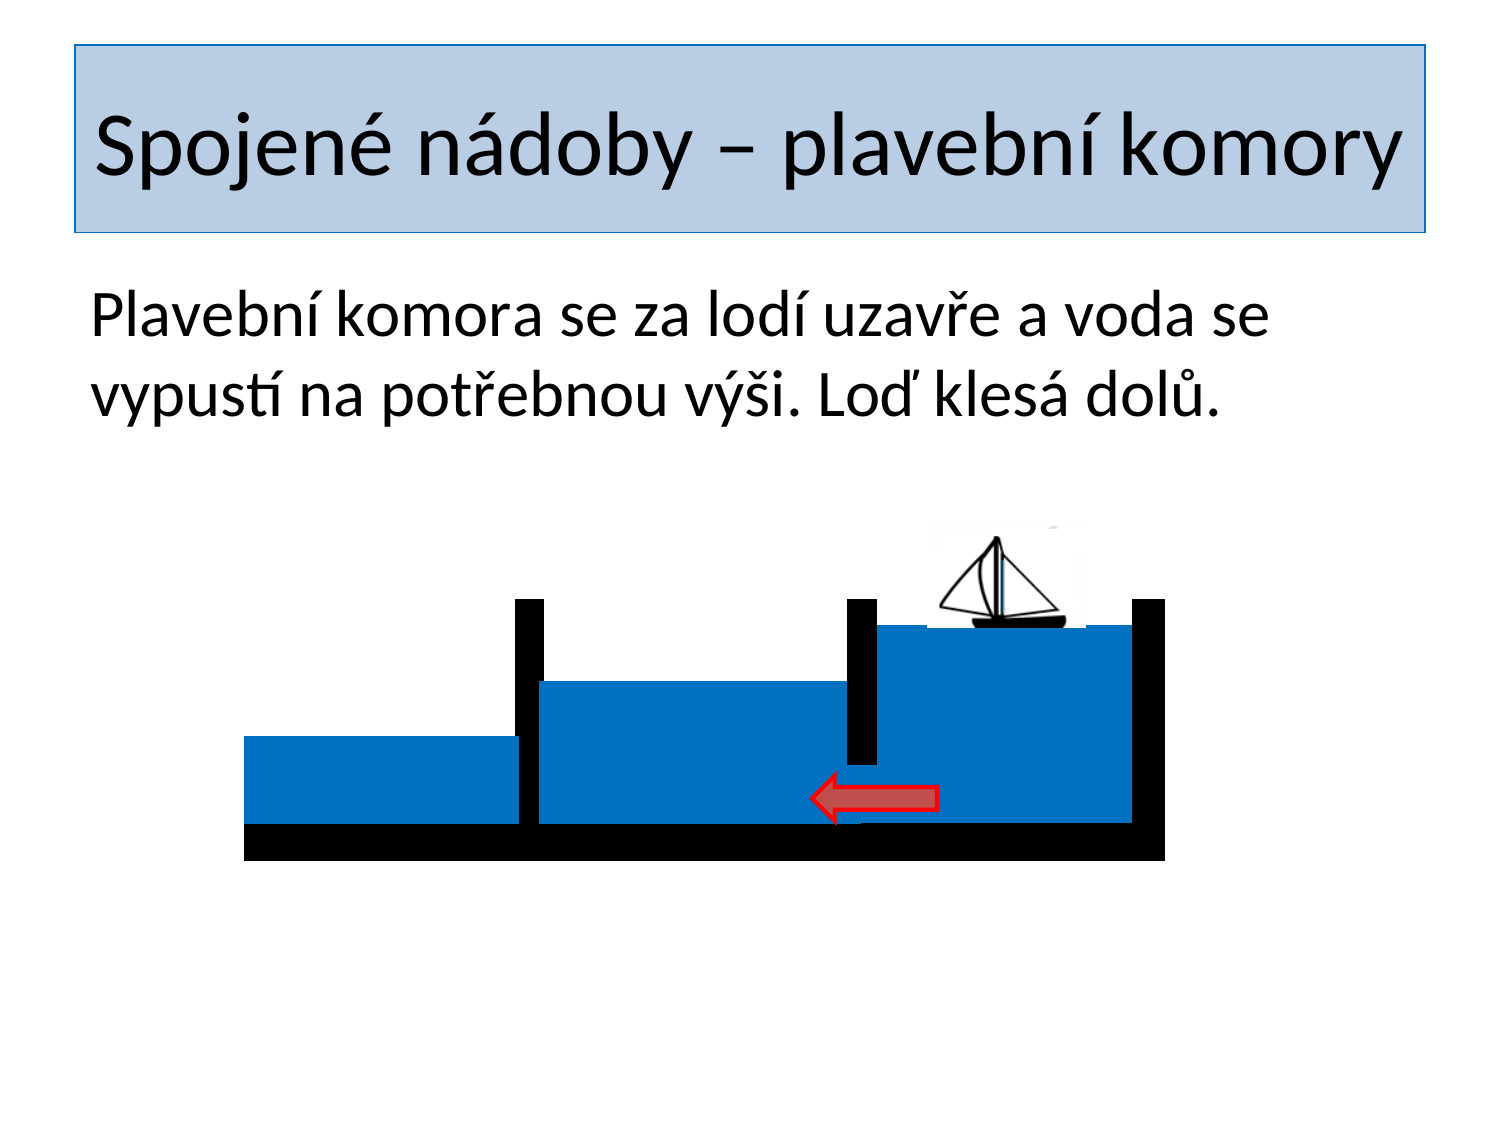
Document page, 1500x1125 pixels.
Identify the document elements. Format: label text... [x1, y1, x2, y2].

list Plavební komora se za lodí uzavře a voda se vypustí na potřebnou výši. Loď klesá dolů. [75, 262, 1426, 1006]
text_box [246, 600, 1163, 859]
picture [927, 525, 1086, 628]
title Spojené nádoby – plavební komory [75, 45, 1426, 233]
